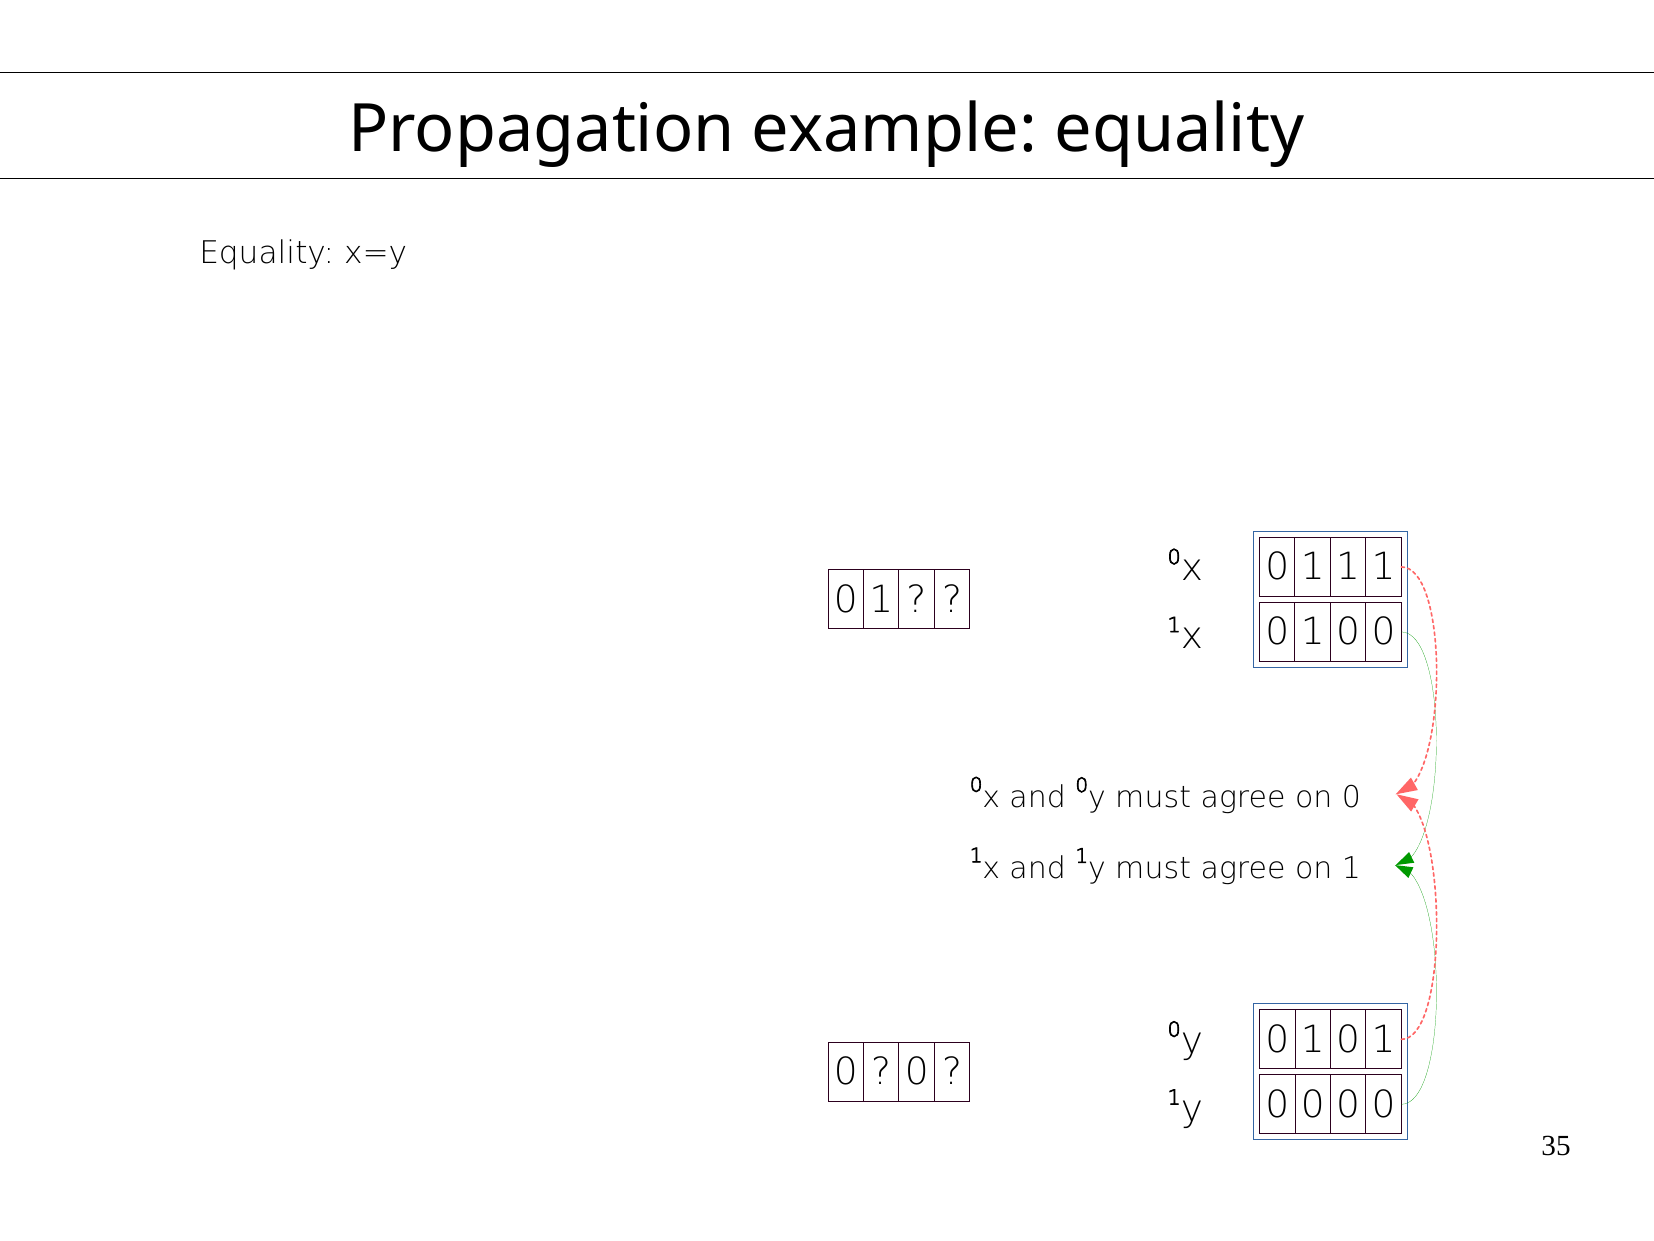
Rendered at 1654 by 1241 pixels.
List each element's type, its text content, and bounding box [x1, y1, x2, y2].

text_box Propagation example: equality [0, 72, 1654, 166]
text_box 0x [1152, 534, 1219, 600]
text_box 0 [1259, 537, 1294, 597]
text_box 0y [1152, 1007, 1219, 1073]
text_box ? [898, 569, 934, 629]
text_box 1 [1330, 537, 1365, 597]
text_box 0 [1259, 1074, 1295, 1134]
text_box ? [934, 1042, 970, 1102]
text_box 1x [1152, 602, 1219, 668]
text_box 0 [1365, 602, 1402, 662]
text_box 0 [828, 1042, 863, 1102]
text_box 1 [1365, 537, 1402, 597]
text_box 0 [1295, 1074, 1330, 1134]
text_box 1 [1295, 1009, 1330, 1069]
text_box 0 [828, 569, 863, 629]
text_box 1y [1152, 1075, 1219, 1141]
text_box 0 [1330, 1074, 1365, 1134]
text_box 0 [1330, 1009, 1365, 1069]
text_box ? [934, 569, 970, 629]
text_box 0 [1259, 1009, 1295, 1069]
text_box 1 [1294, 602, 1330, 662]
text_box 1x and 1y must agree on 1 [969, 844, 1395, 886]
text_box 1 [1294, 537, 1330, 597]
text_box 1 [863, 569, 898, 629]
text_box ? [863, 1042, 898, 1102]
text_box 0 [1259, 602, 1294, 662]
text_box 0x and 0y must agree on 0 [969, 773, 1396, 815]
text_box Equality: x=y [199, 234, 508, 287]
text_box 0 [898, 1042, 934, 1102]
text_box 1 [1365, 1009, 1402, 1069]
text_box 0 [1365, 1074, 1402, 1134]
text_box 0 [1330, 602, 1365, 662]
